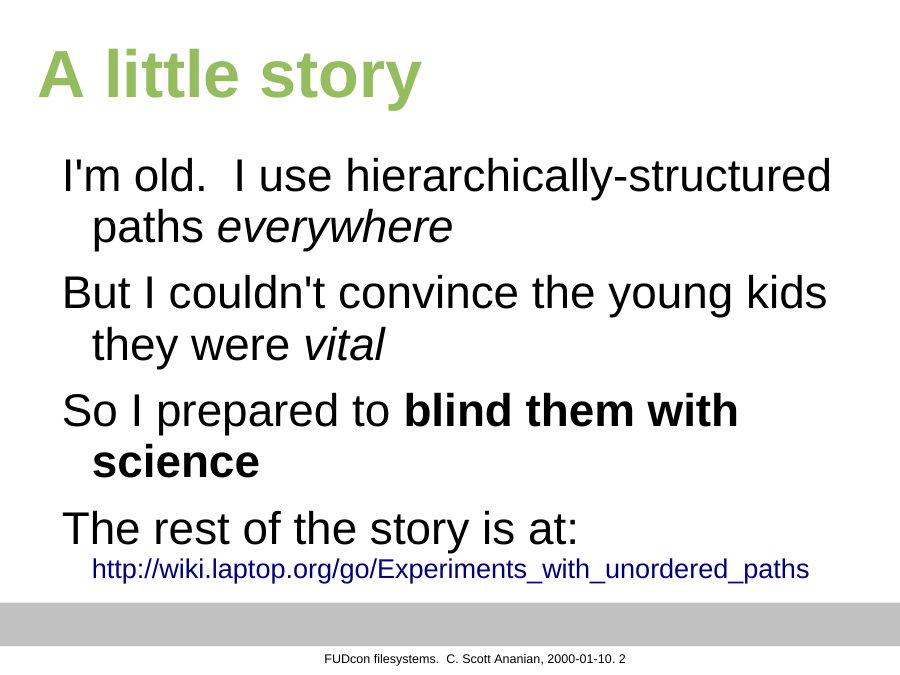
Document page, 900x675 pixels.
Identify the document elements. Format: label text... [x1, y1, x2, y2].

list I'm old. I use hierarchically-structured paths everywhere But I couldn't convince the young kids they were vital So I prepared to blind them with science The rest of the story is at:http://wiki.laptop.org/go/Experiments_with_unordered_paths [61, 150, 844, 675]
title A little story [37, 37, 856, 211]
